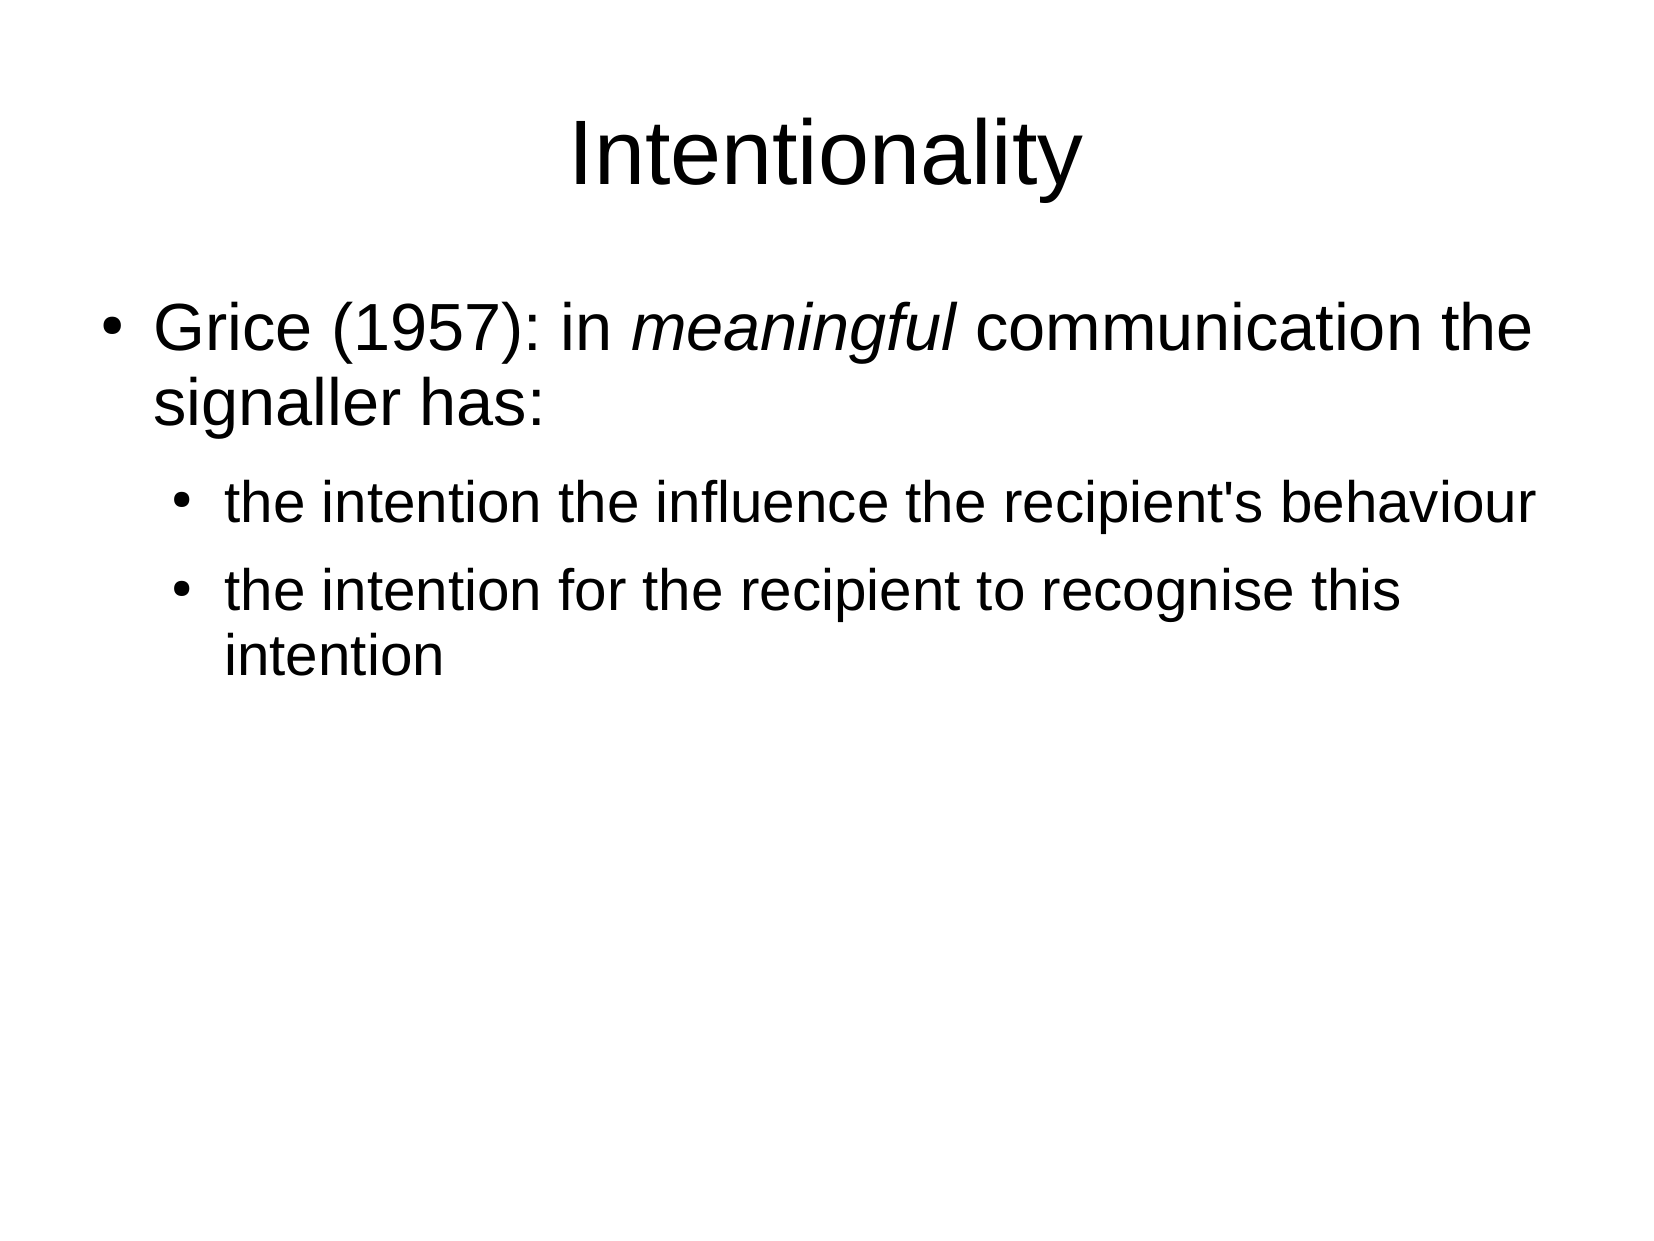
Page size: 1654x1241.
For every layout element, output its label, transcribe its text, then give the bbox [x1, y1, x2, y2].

title Intentionality [82, 56, 1571, 250]
list Grice (1957): in meaningful communication the signaller has: the intention the influence the recipient's behaviour the intention for the recipient to recognise this intention [82, 290, 1571, 995]
